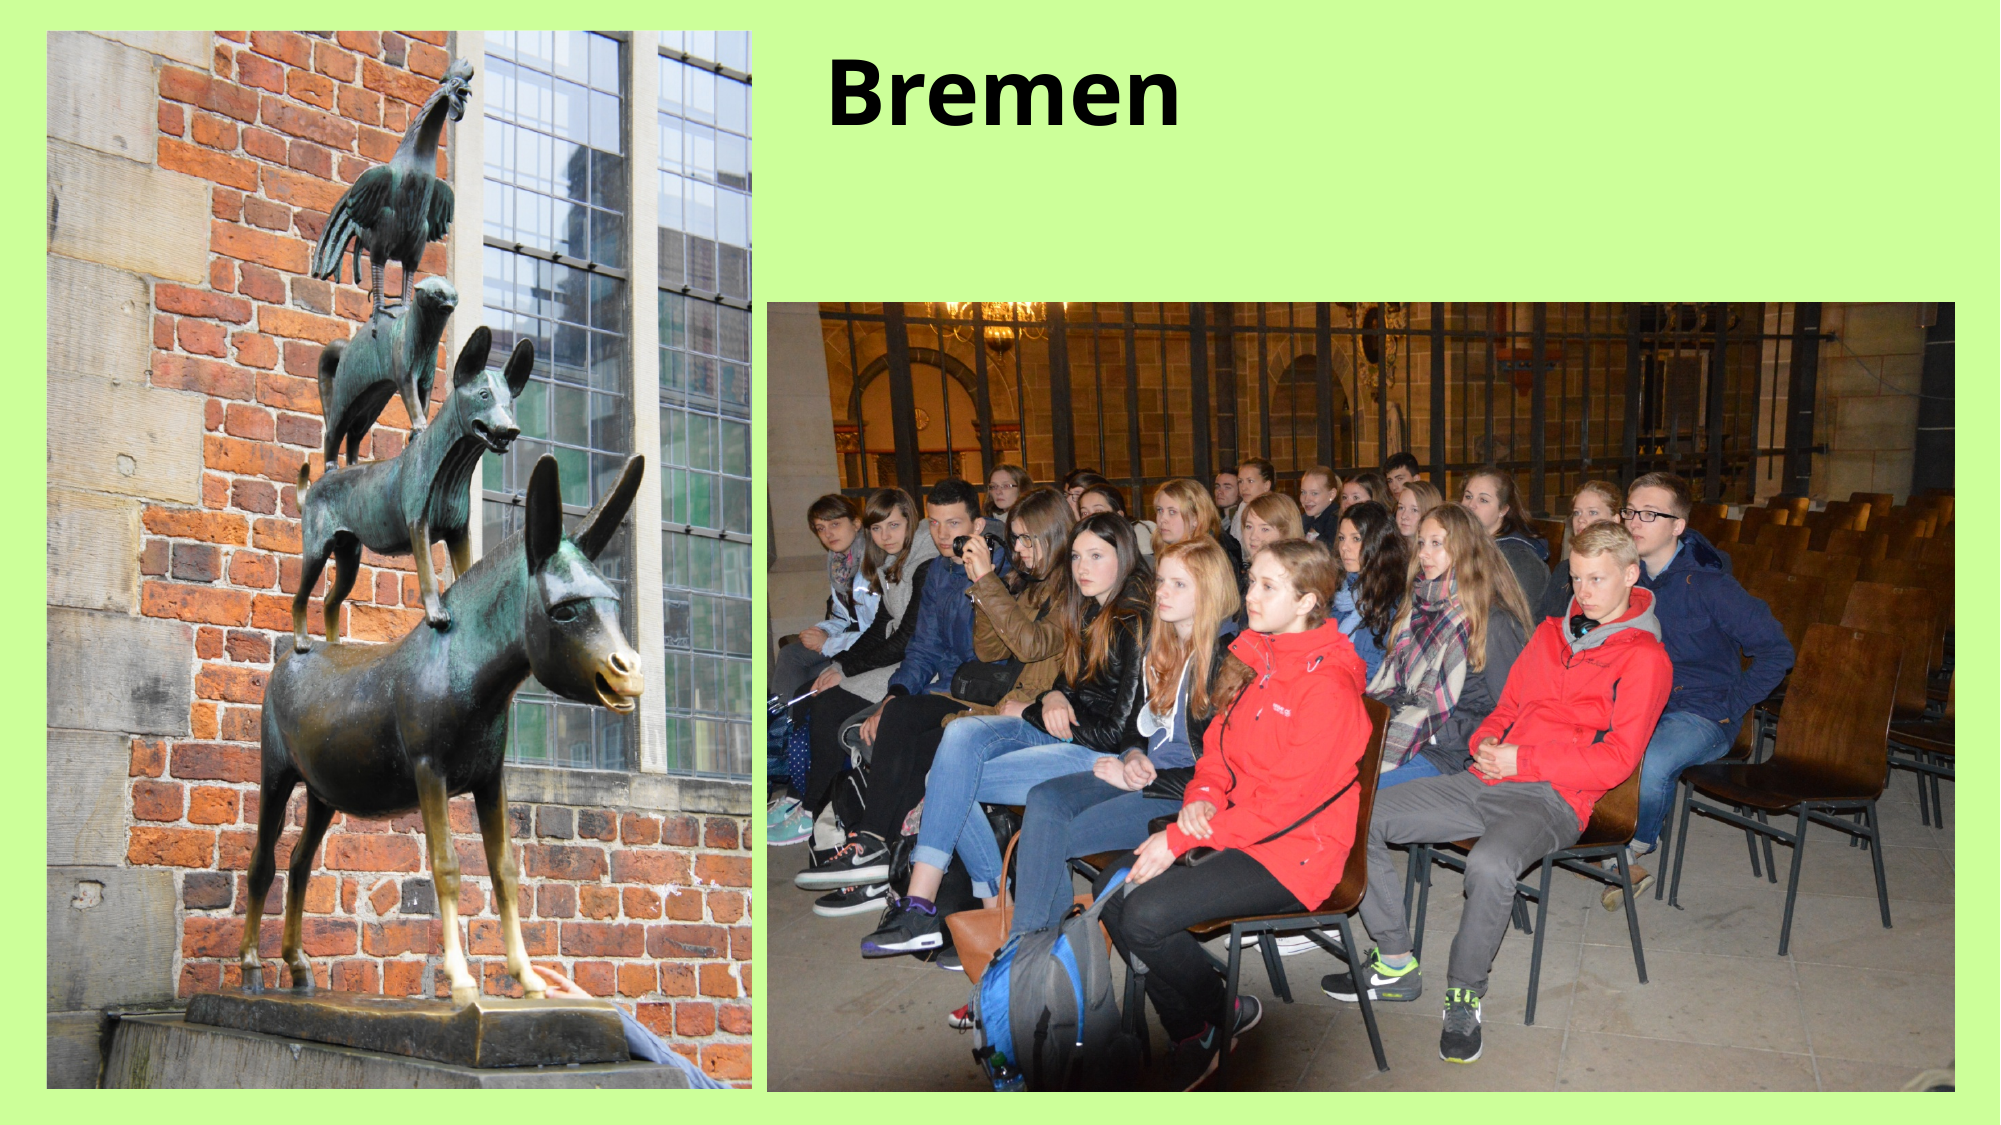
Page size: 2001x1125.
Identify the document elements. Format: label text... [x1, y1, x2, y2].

picture [46, 30, 752, 1090]
title Bremen [752, 38, 1867, 257]
picture [767, 302, 1955, 1092]
